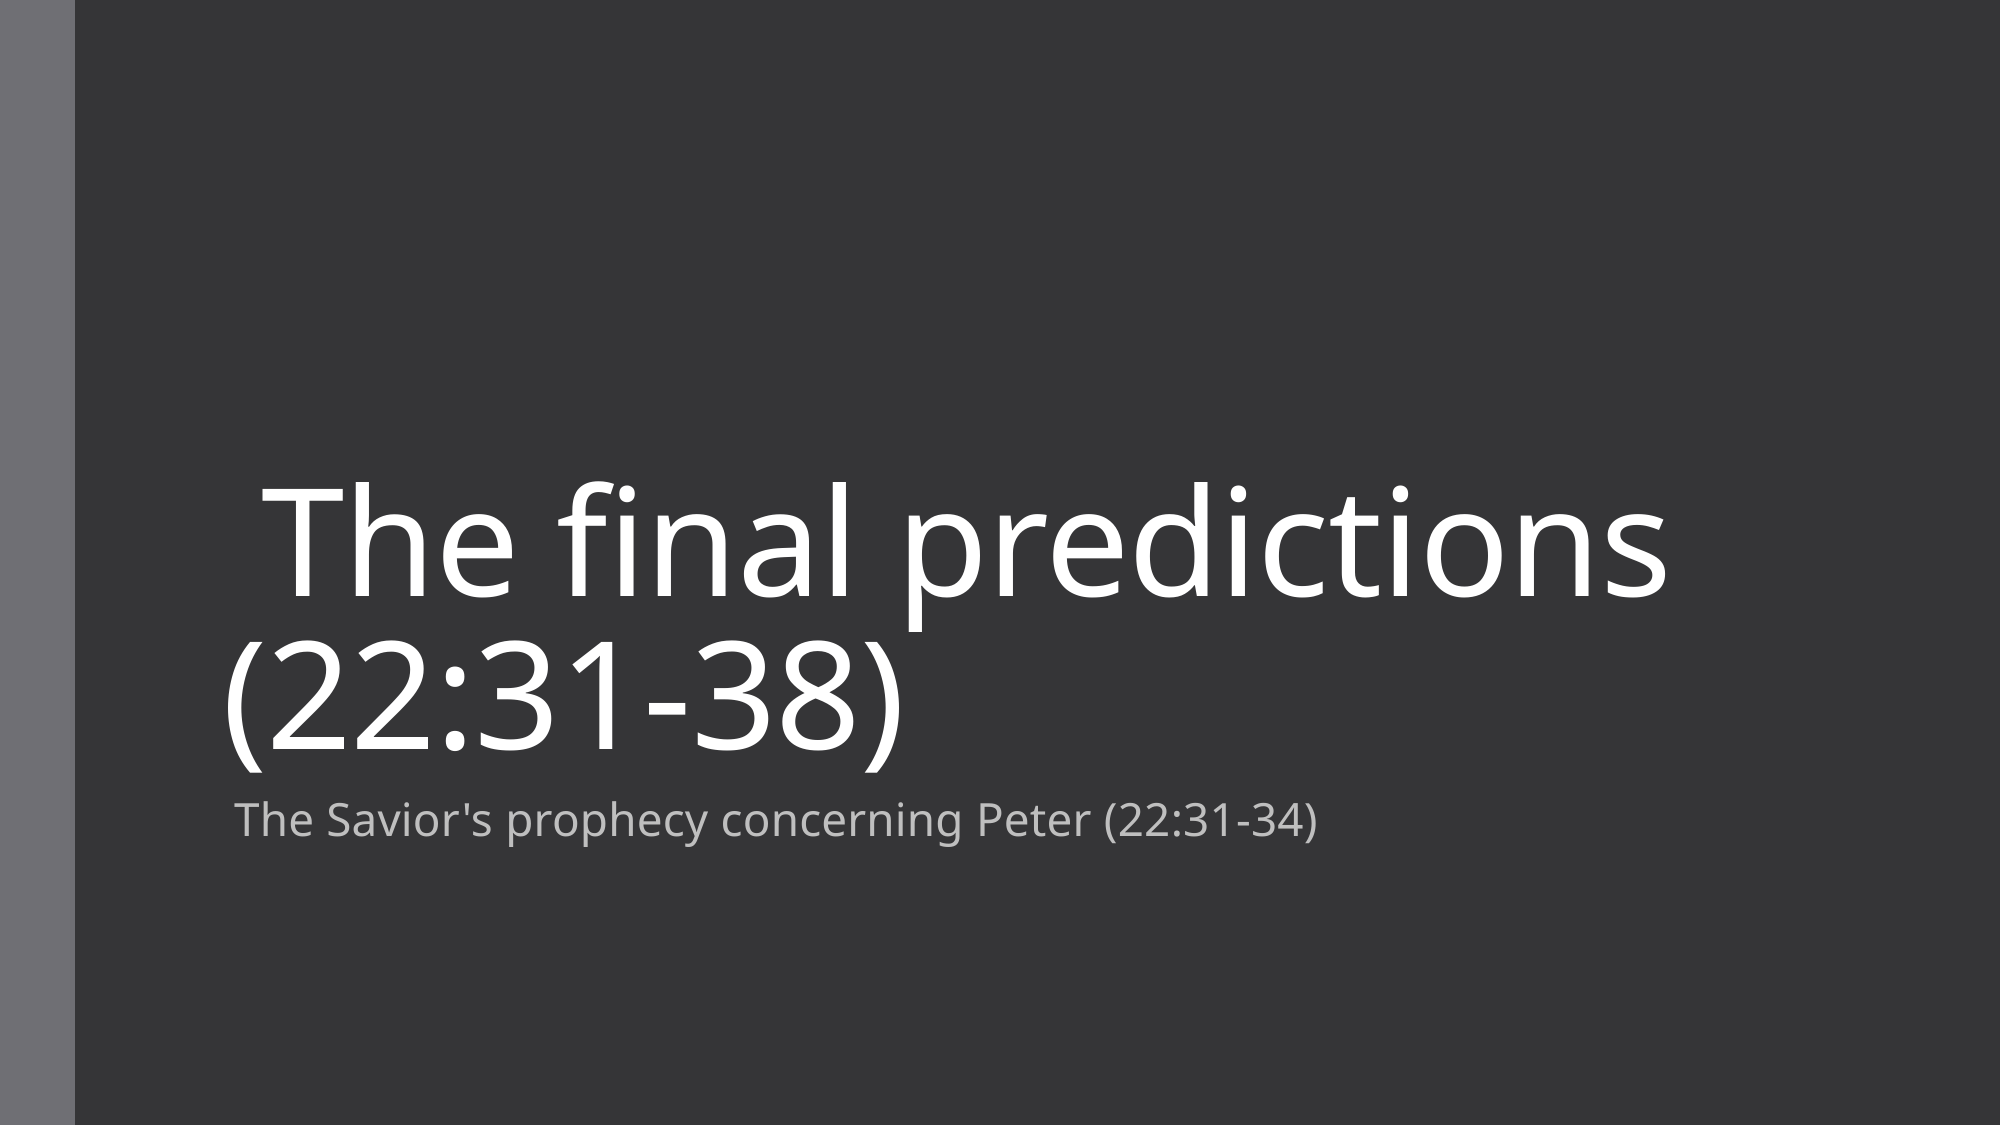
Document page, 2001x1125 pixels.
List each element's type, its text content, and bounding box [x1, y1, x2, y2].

subtitle The Savior's prophecy concerning Peter (22:31-34) [206, 787, 1752, 1066]
title The final predictions (22:31-38) [206, 124, 1752, 787]
